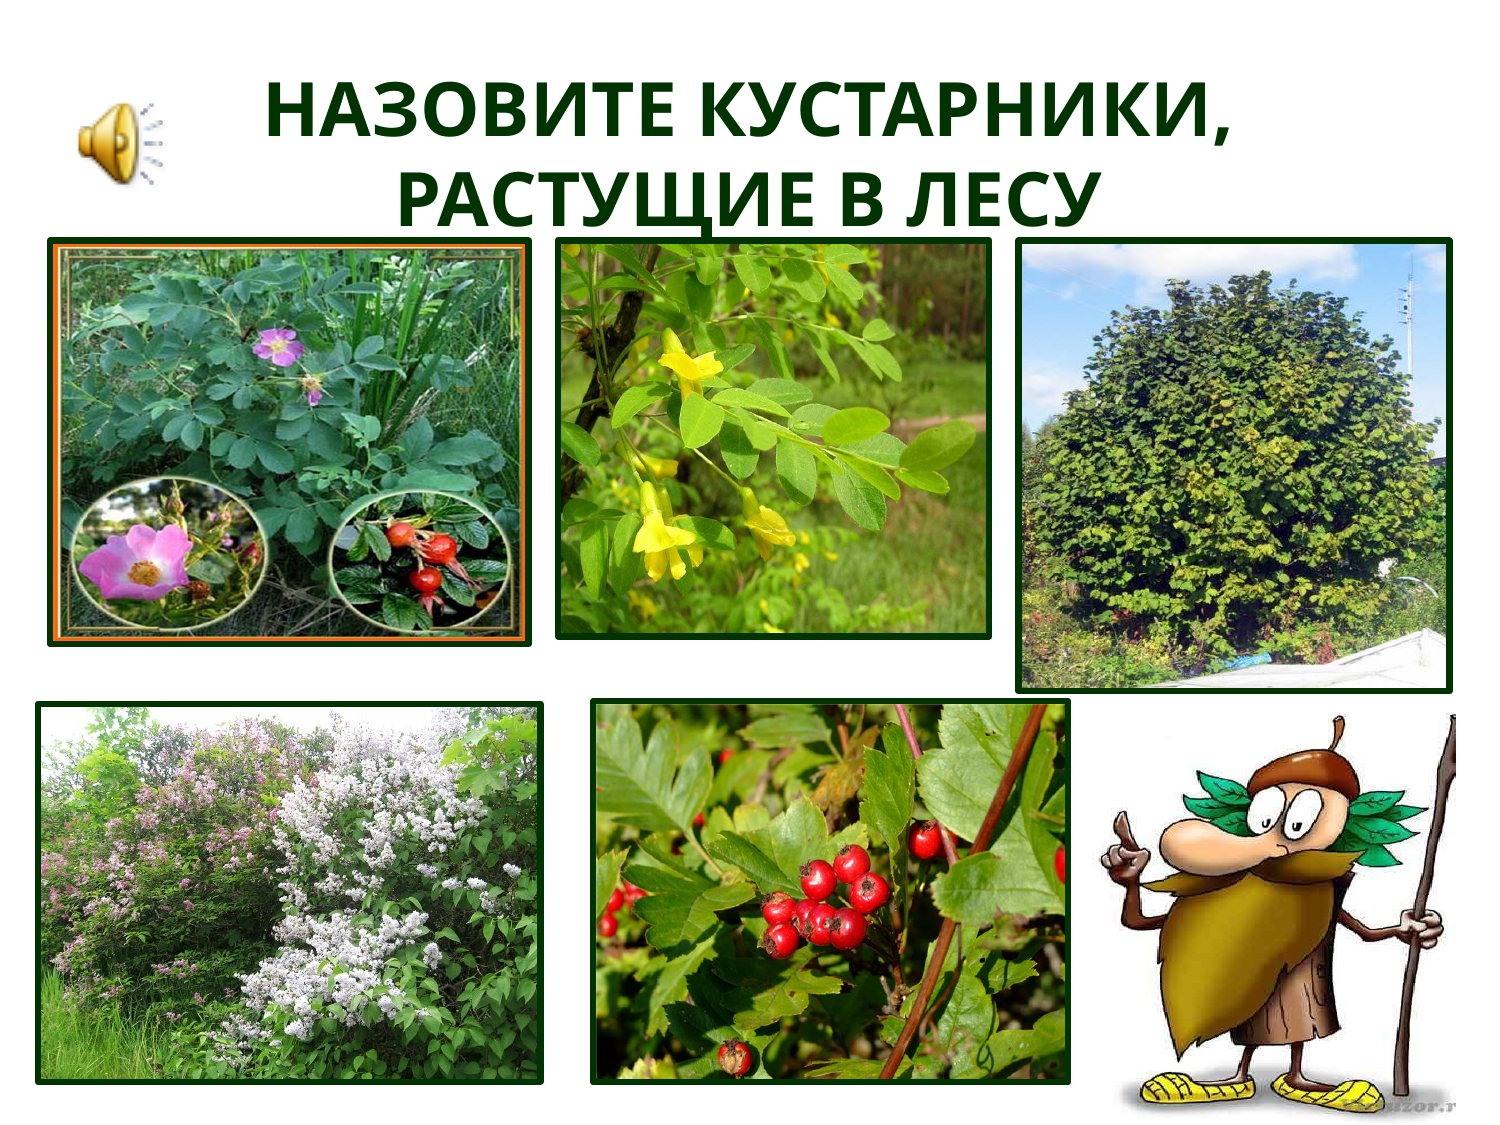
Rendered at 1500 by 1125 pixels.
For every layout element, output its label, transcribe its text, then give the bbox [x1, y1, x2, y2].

text_box НАЗОВИТЕ КУСТАРНИКИ, РАСТУЩИЕ В ЛЕСУ [247, 54, 1250, 250]
picture [1021, 243, 1447, 689]
picture [53, 243, 526, 641]
picture [596, 704, 1065, 1080]
picture [1092, 704, 1456, 1125]
picture [41, 706, 538, 1079]
picture [561, 243, 987, 634]
picture [76, 101, 172, 197]
